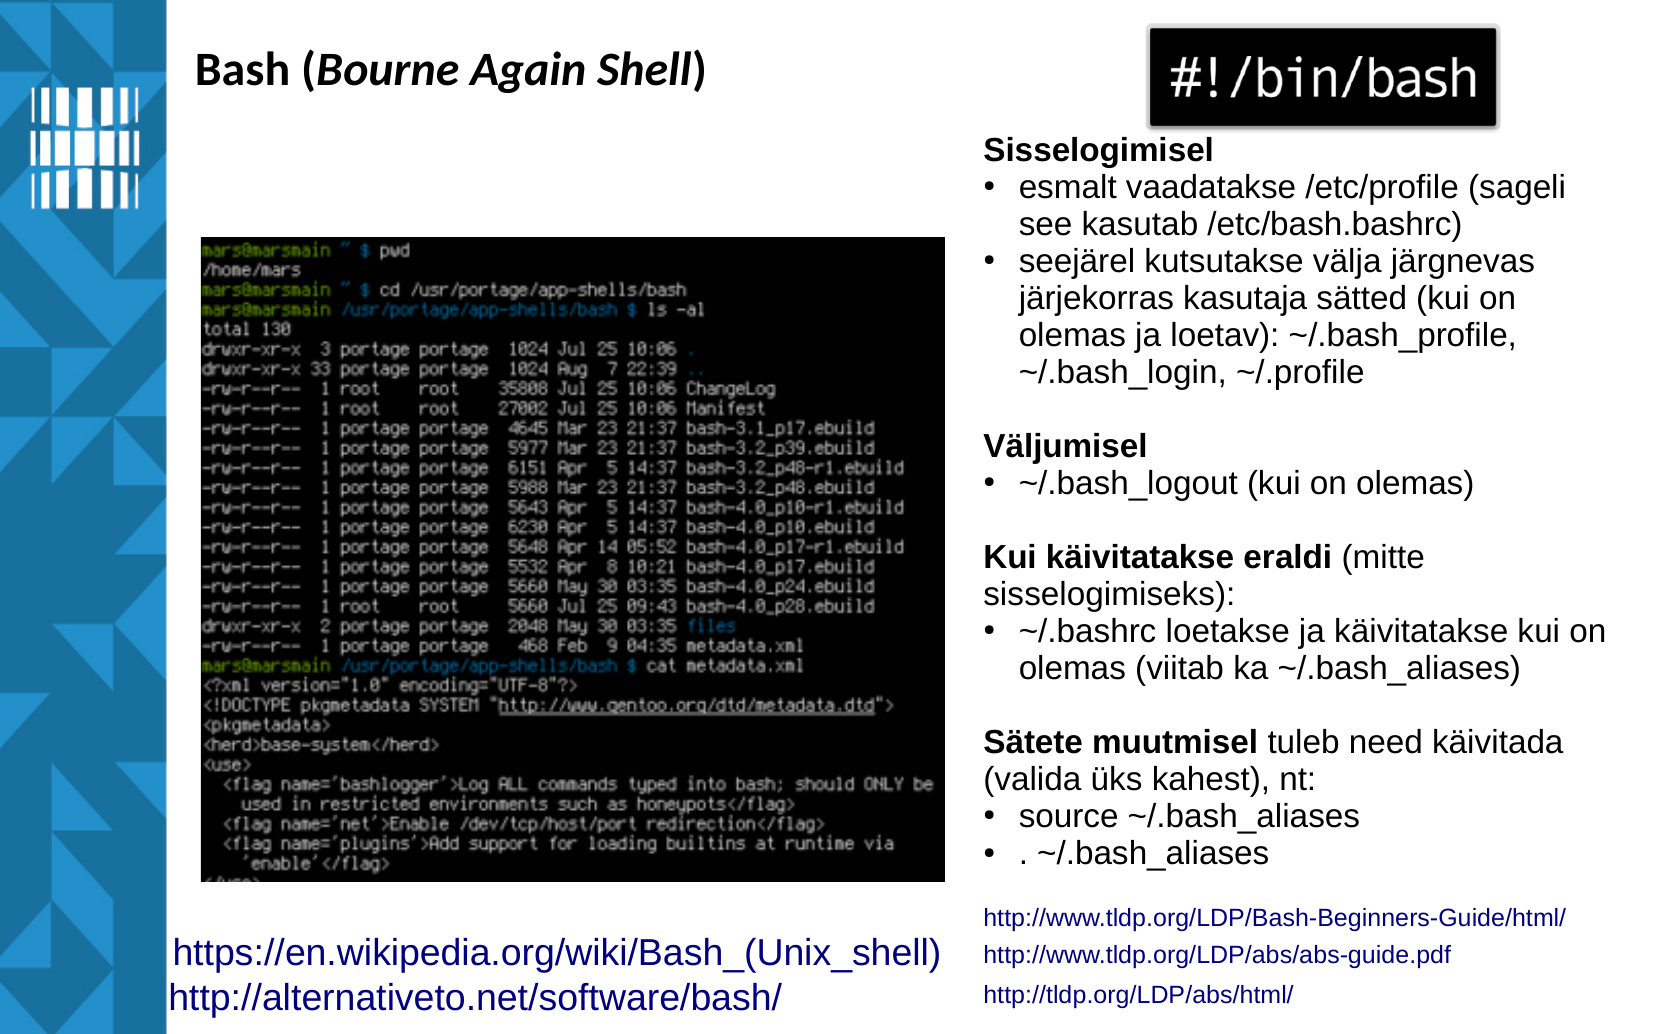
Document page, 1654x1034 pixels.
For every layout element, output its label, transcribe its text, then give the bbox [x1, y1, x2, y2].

text_box https://en.wikipedia.org/wiki/Bash_(Unix_shell) [157, 923, 957, 981]
picture [1145, 23, 1501, 134]
text_box http://tldp.org/LDP/abs/html/ [968, 976, 1312, 1016]
text_box Sisselogimisel esmalt vaadatakse /etc/profile (sageli see kasutab /etc/bash.bashrc) seejärel kutsutakse välja järgnevas järjekorras kasutaja sätted (kui on olemas ja loetav): ~/.bash_profile, ~/.bash_login, ~/.profile Väljumisel ~/.bash_logout (kui on olemas) Kui käivitatakse eraldi (mitte sisselogimiseks): ~/.bashrc loetakse ja käivitatakse kui on olemas (viitab ka ~/.bash_aliases) Sätete muutmisel tuleb need käivitada (valida üks kahest), nt: source ~/.bash_aliases . ~/.bash_aliases [968, 124, 1642, 880]
text_box http://www.tldp.org/LDP/abs/abs-guide.pdf [968, 940, 1485, 976]
picture [200, 237, 945, 882]
title Bash (Bourne Again Shell) [194, 41, 1087, 107]
picture [42, 108, 132, 208]
text_box http://alternativeto.net/software/bash/ [153, 968, 798, 1026]
text_box http://www.tldp.org/LDP/Bash-Beginners-Guide/html/ [968, 896, 1599, 940]
